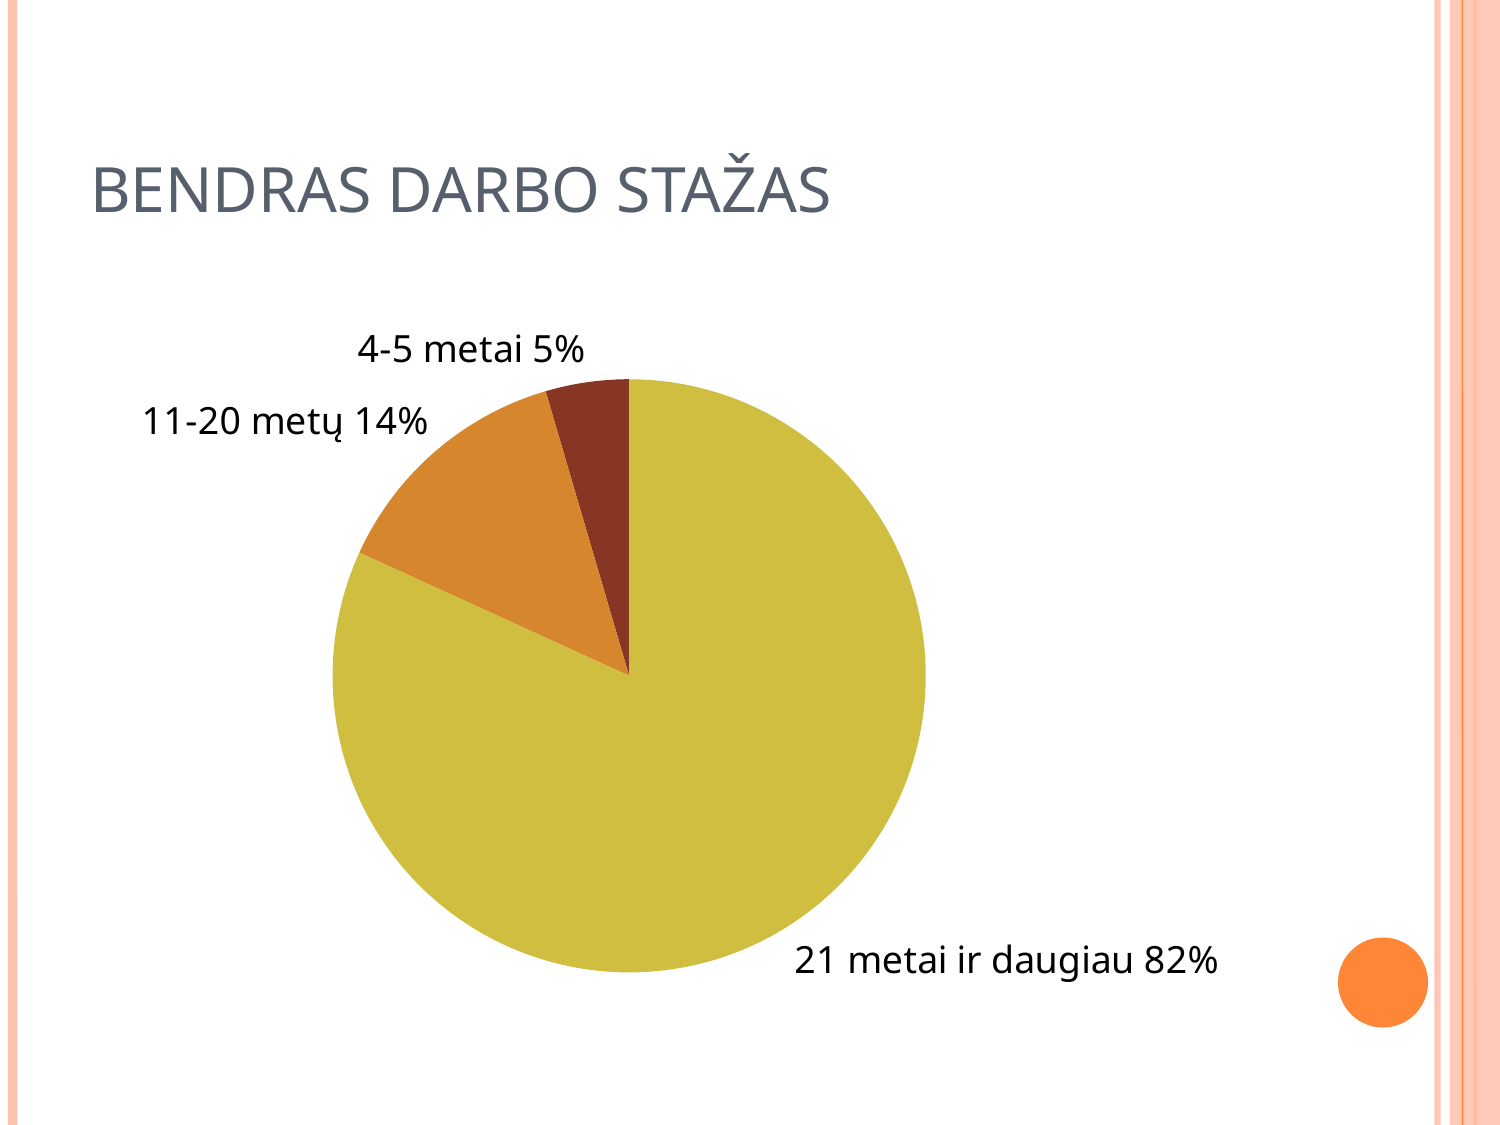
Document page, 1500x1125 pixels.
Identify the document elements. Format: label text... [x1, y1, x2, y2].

chart [75, 262, 1300, 1062]
title Bendras darbo stažas [75, 45, 1300, 233]
